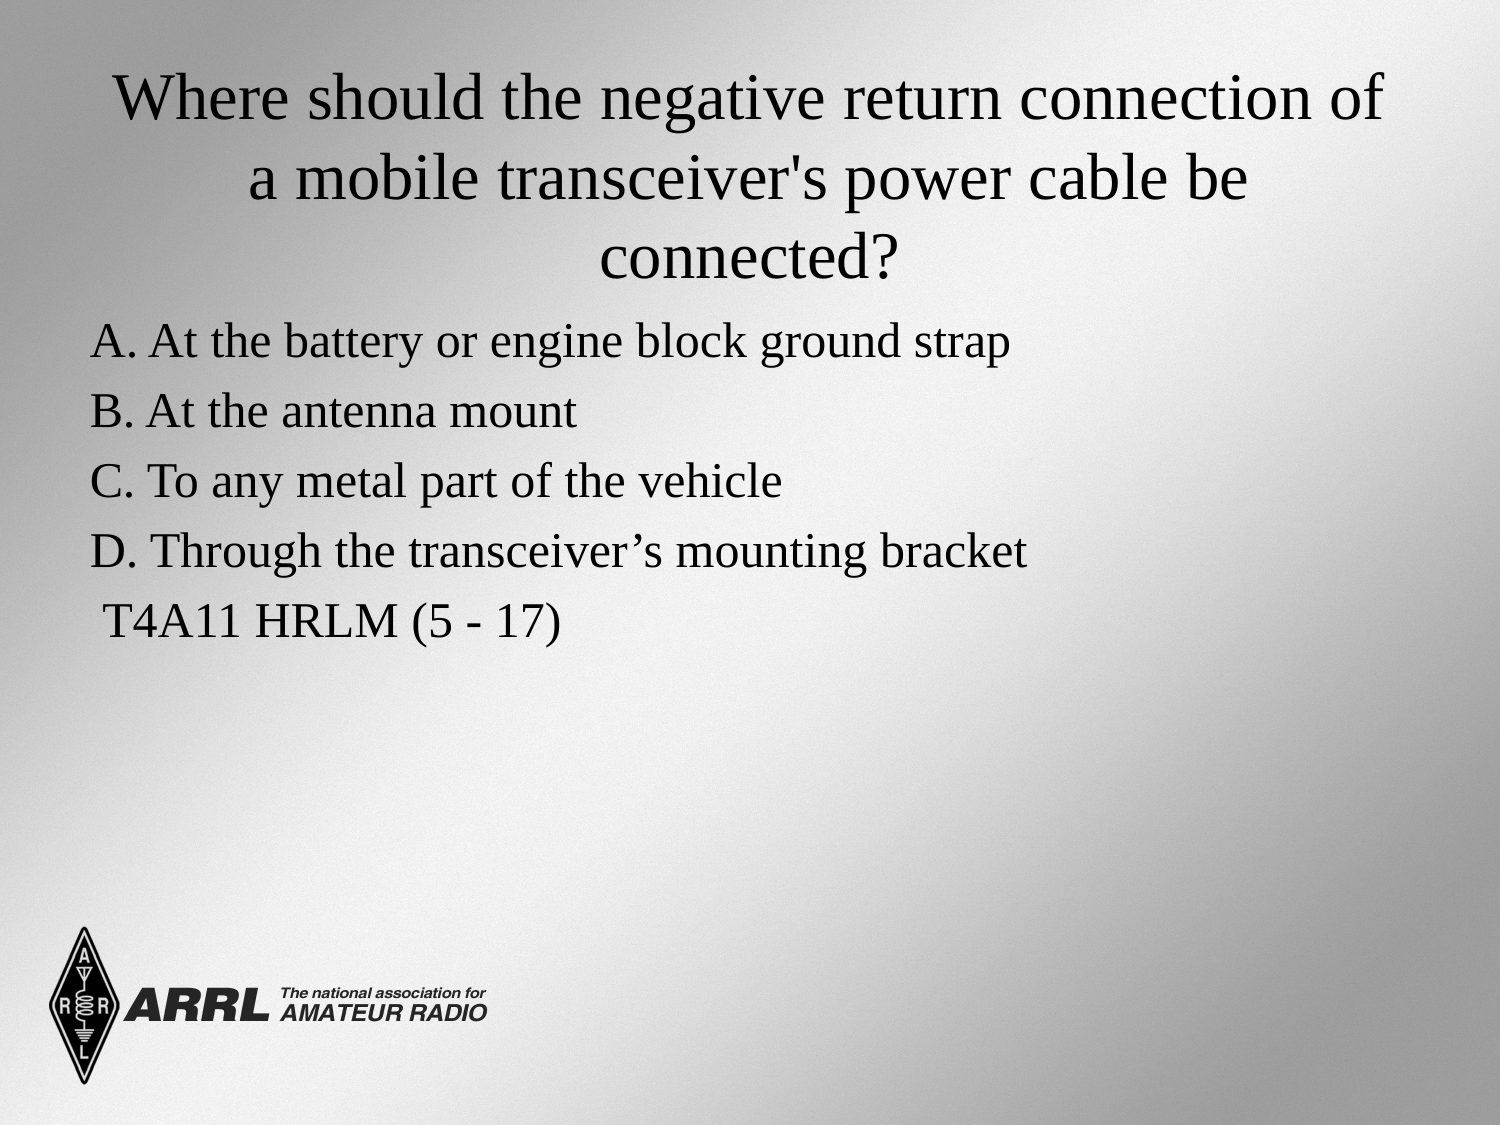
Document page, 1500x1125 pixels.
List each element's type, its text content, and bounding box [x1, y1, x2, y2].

title Where should the negative return connection of a mobile transceiver's power cable be connected? [75, 45, 1425, 233]
picture [0, 0, 1500, 1125]
list A. At the battery or engine block ground strap B. At the antenna mount C. To any metal part of the vehicle D. Through the transceiver’s mounting bracket T4A11 HRLM (5 - 17) [75, 299, 1425, 1005]
